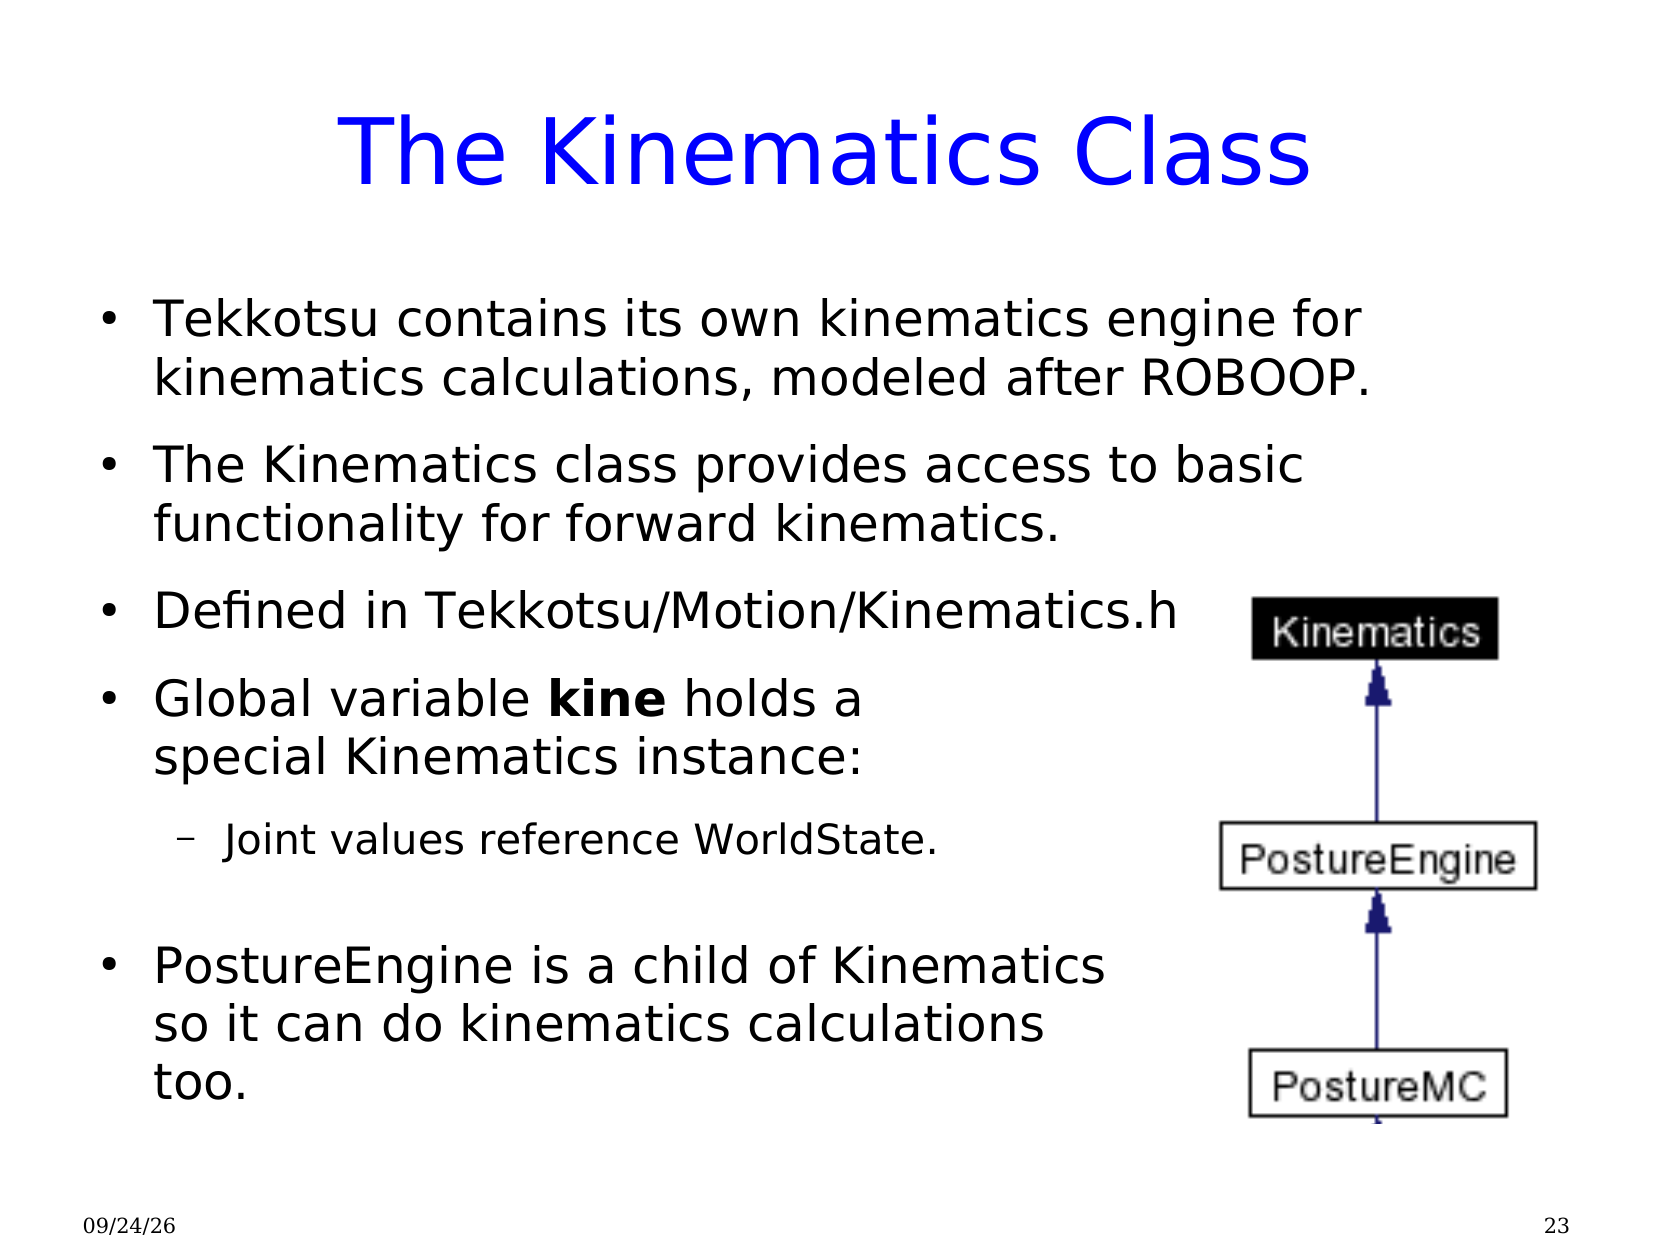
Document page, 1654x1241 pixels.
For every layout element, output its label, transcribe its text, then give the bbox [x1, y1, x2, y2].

picture [1146, 540, 1600, 1124]
title The Kinematics Class [82, 49, 1571, 257]
list Tekkotsu contains its own kinematics engine for kinematics calculations, modeled after ROBOOP. The Kinematics class provides access to basic functionality for forward kinematics. Defined in Tekkotsu/Motion/Kinematics.h Global variable kine holds a special Kinematics instance: Joint values reference WorldState. PostureEngine is a child of Kinematics so it can do kinematics calculations too. [82, 290, 1571, 1112]
